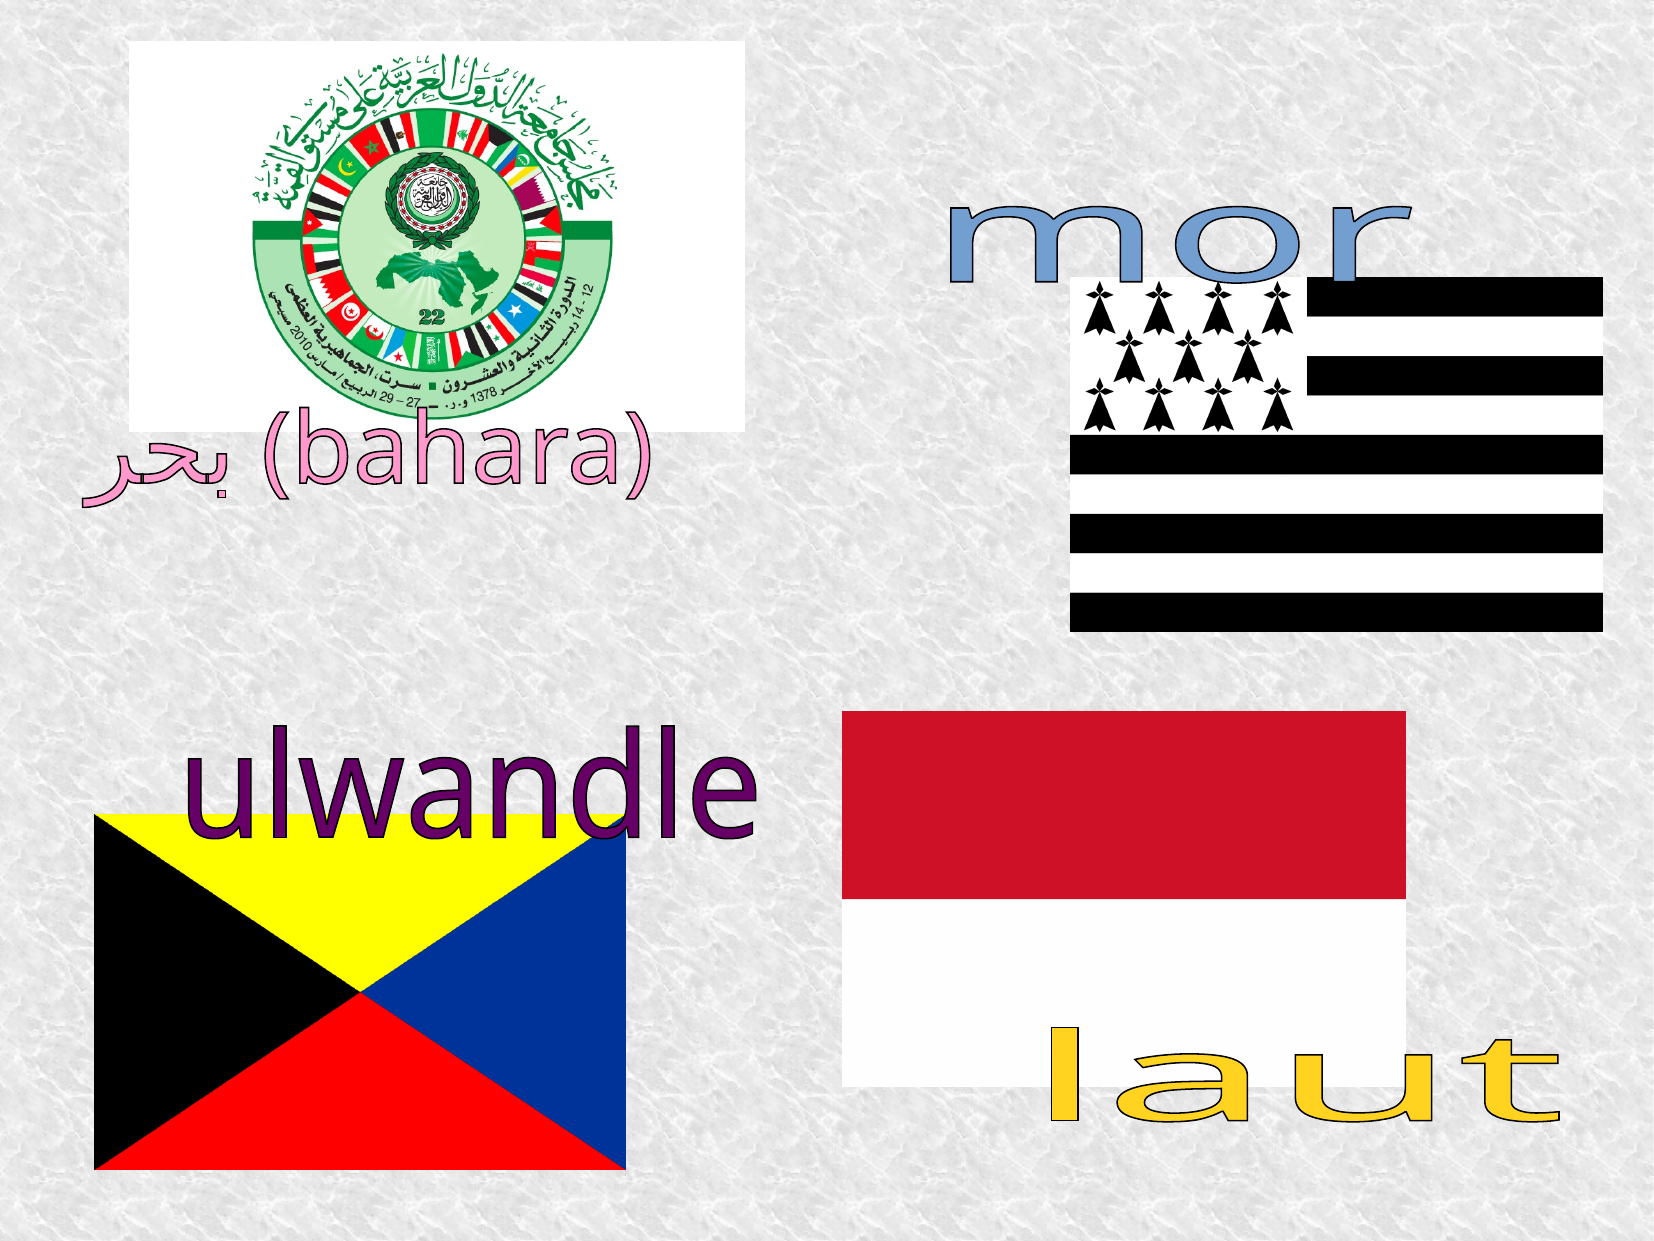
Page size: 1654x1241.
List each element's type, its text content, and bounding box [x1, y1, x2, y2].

text_box ulwandle [299, 758, 404, 838]
text_box بحر (bahara) [417, 407, 464, 484]
text_box بحر (bahara) [82, 443, 227, 508]
text_box mor [1175, 206, 1299, 284]
text_box laut [1295, 1054, 1432, 1122]
text_box ulwandle [573, 726, 639, 839]
text_box بحر (bahara) [299, 407, 348, 485]
text_box laut [1051, 1027, 1078, 1121]
picture [0, 0, 1654, 1241]
text_box ulwandle [693, 757, 756, 839]
text_box بحر (bahara) [357, 428, 402, 485]
text_box بحر (bahara) [536, 428, 568, 484]
text_box بحر (bahara) [571, 428, 616, 485]
text_box mor [950, 206, 1142, 282]
text_box بحر (bahara) [626, 412, 650, 499]
text_box ulwandle [411, 757, 471, 839]
text_box ulwandle [661, 726, 674, 838]
text_box بحر (bahara) [265, 412, 289, 499]
text_box laut [1117, 1053, 1248, 1122]
text_box بحر (bahara) [475, 428, 520, 485]
text_box ulwandle [188, 758, 251, 839]
text_box ulwandle [274, 726, 287, 838]
text_box mor [1333, 206, 1412, 282]
text_box laut [1462, 1039, 1559, 1122]
text_box ulwandle [493, 757, 556, 838]
